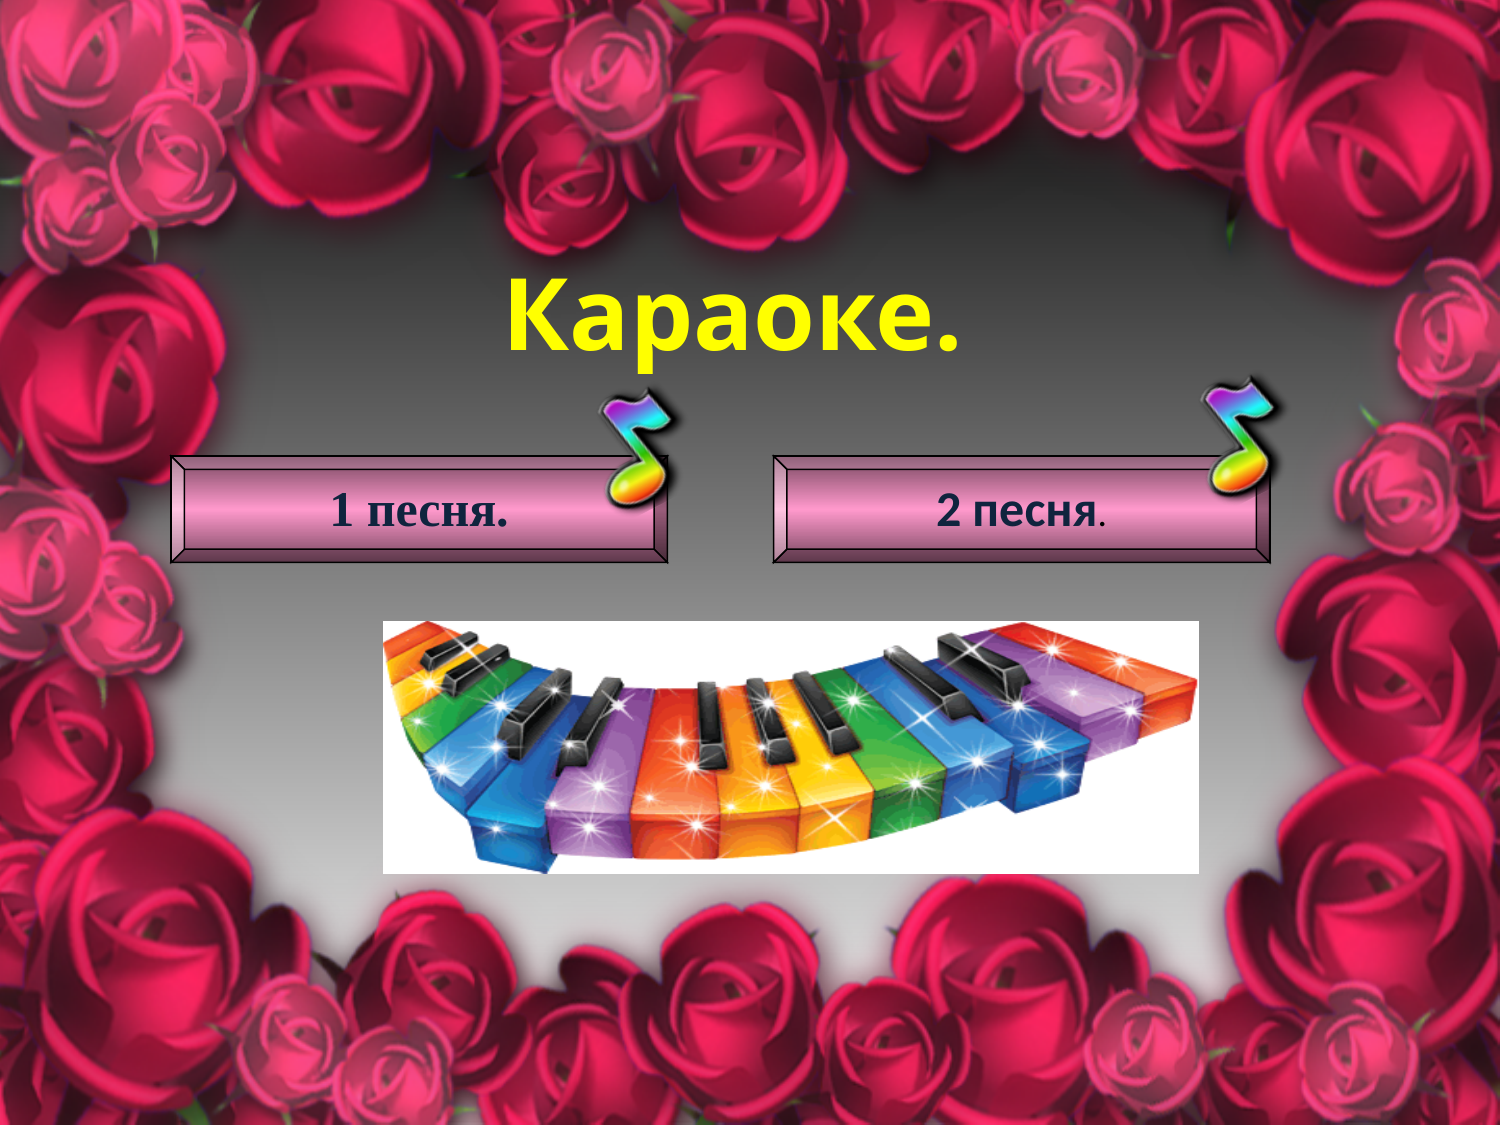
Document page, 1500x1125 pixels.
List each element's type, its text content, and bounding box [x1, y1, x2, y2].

text_box Караоке. [653, 306, 674, 339]
text_box 1 песня. [185, 470, 654, 549]
text_box 2 песня. [787, 470, 1256, 549]
picture [0, 0, 1500, 1125]
text_box Караоке. [487, 243, 979, 379]
